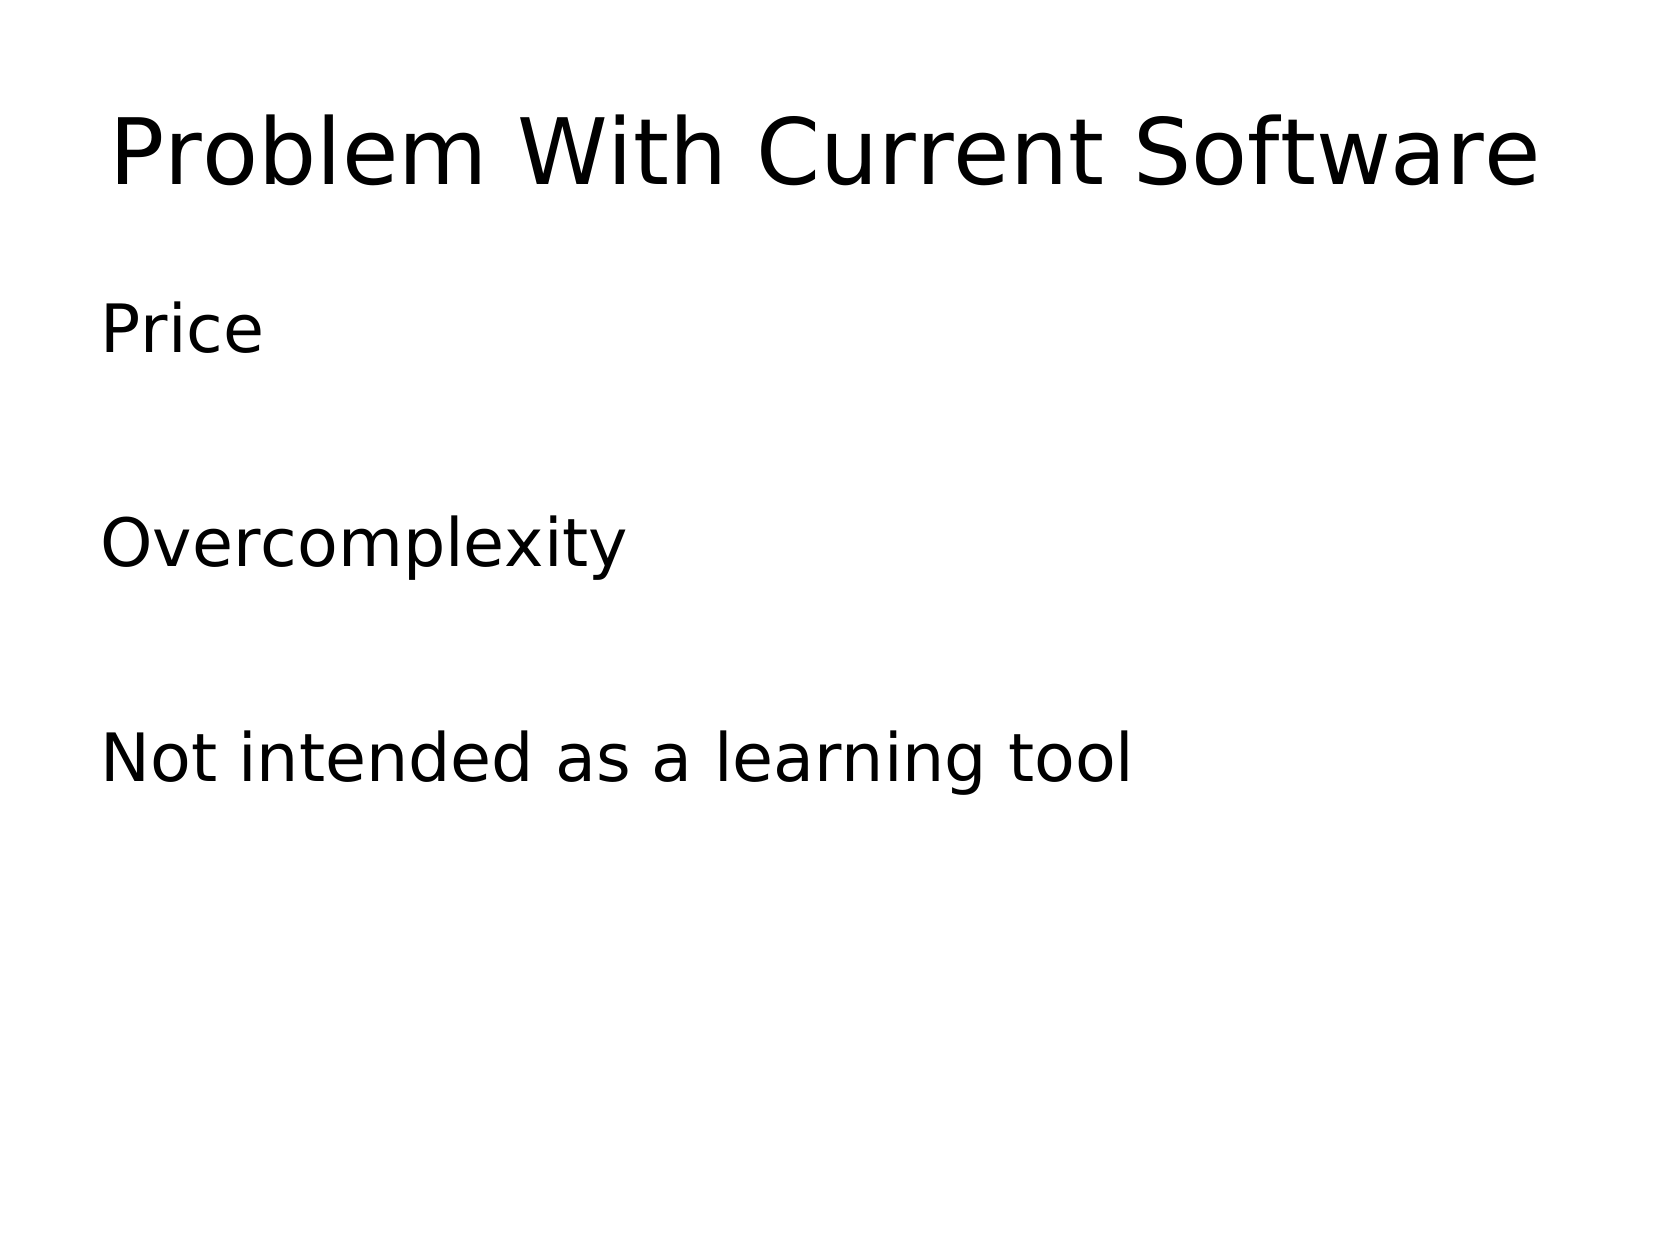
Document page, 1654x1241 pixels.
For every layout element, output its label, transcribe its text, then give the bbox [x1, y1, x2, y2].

list Price Overcomplexity Not intended as a learning tool [82, 290, 1571, 1109]
title Problem With Current Software [82, 49, 1571, 257]
